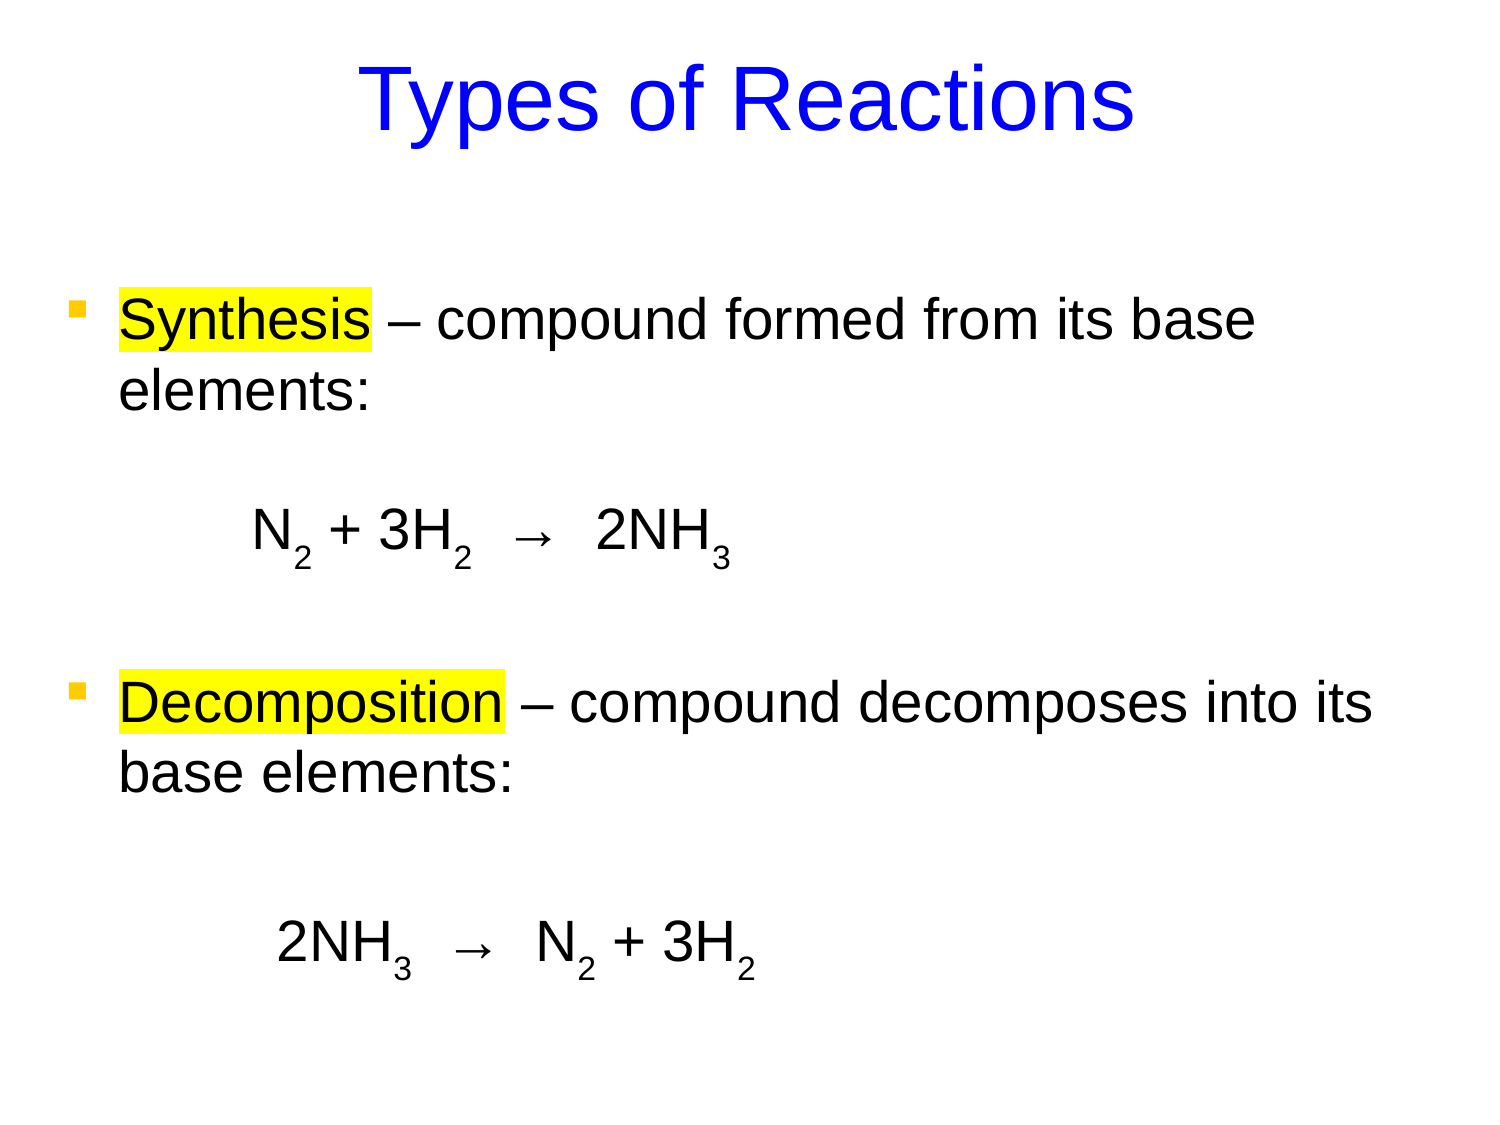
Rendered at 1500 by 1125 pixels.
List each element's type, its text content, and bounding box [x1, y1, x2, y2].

list Synthesis – compound formed from its base elements: N2 + 3H2 → 2NH3 Decomposition – compound decomposes into its base elements: 2NH3 → N2 + 3H2 [49, 187, 1451, 1083]
title Types of Reactions [49, 30, 1446, 157]
